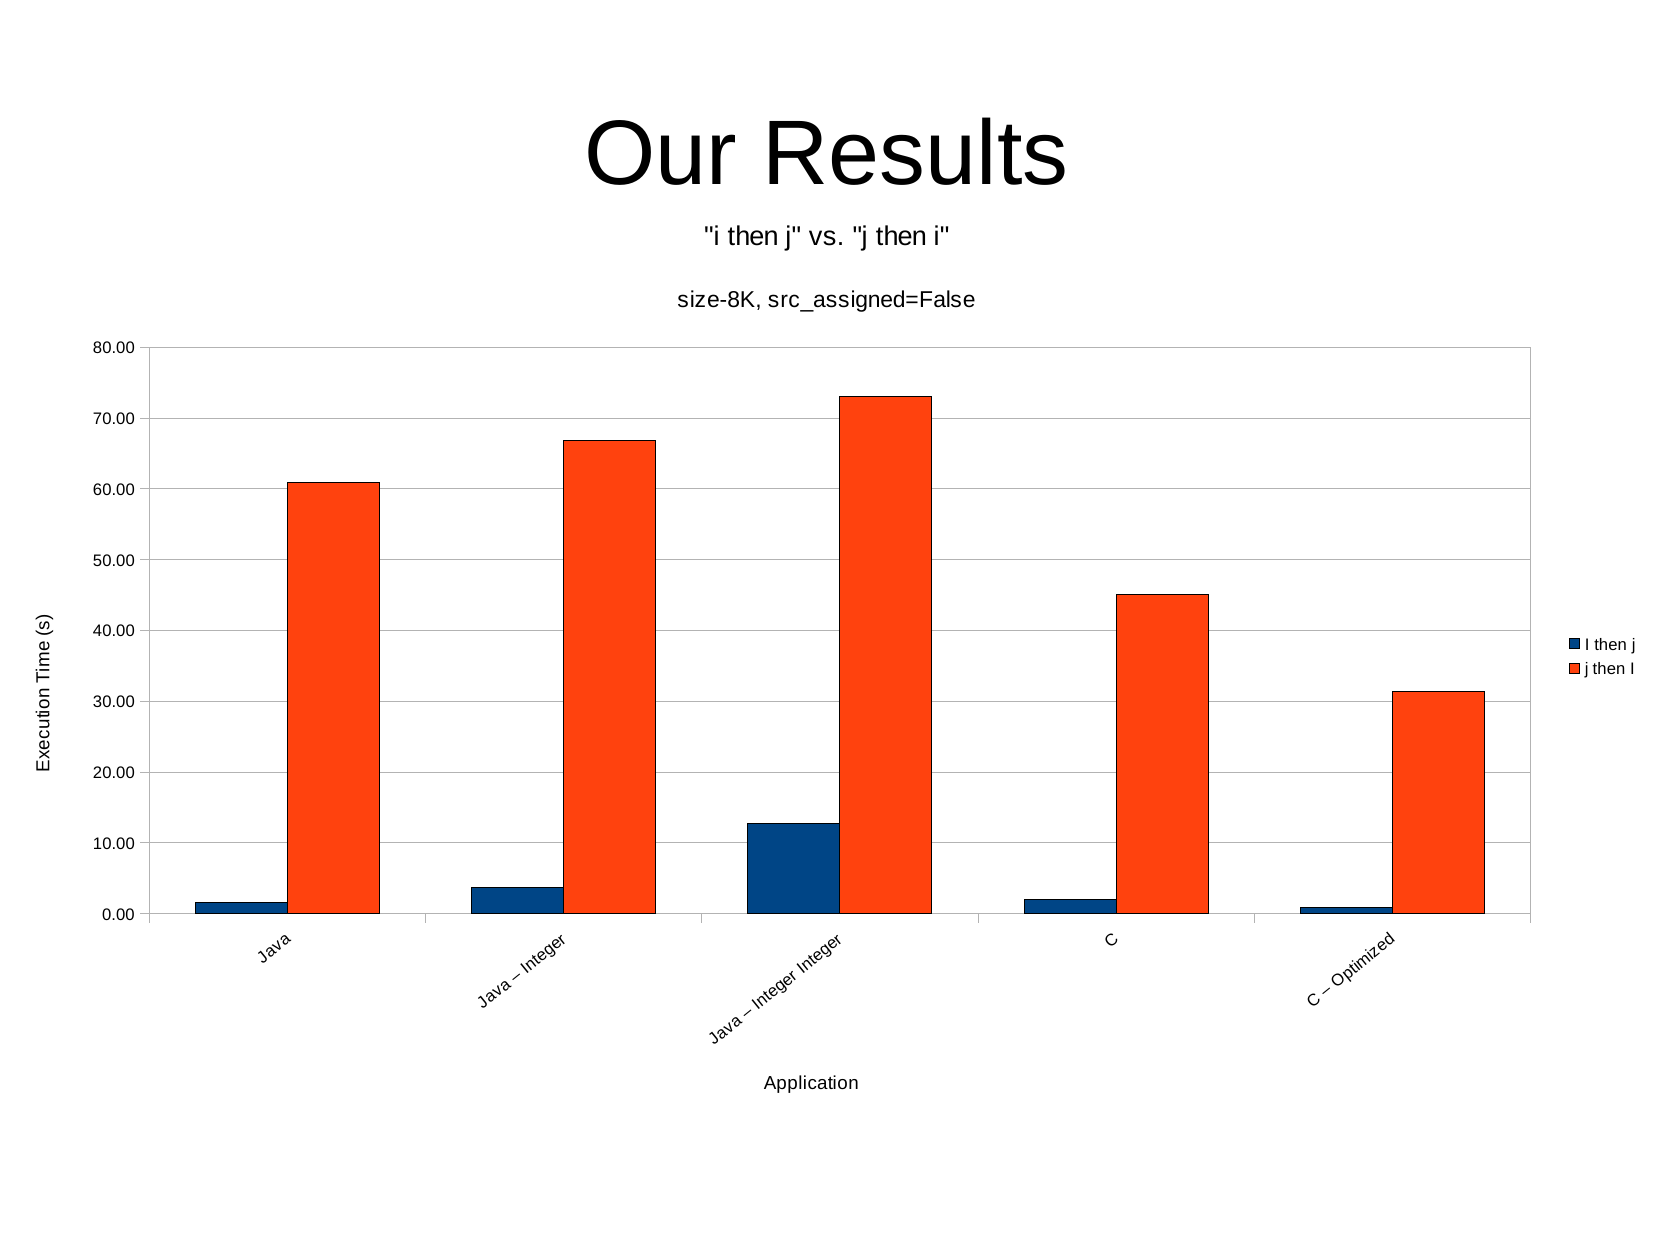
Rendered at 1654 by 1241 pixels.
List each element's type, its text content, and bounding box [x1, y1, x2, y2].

chart [0, 187, 1654, 1126]
title Our Results [82, 56, 1571, 187]
